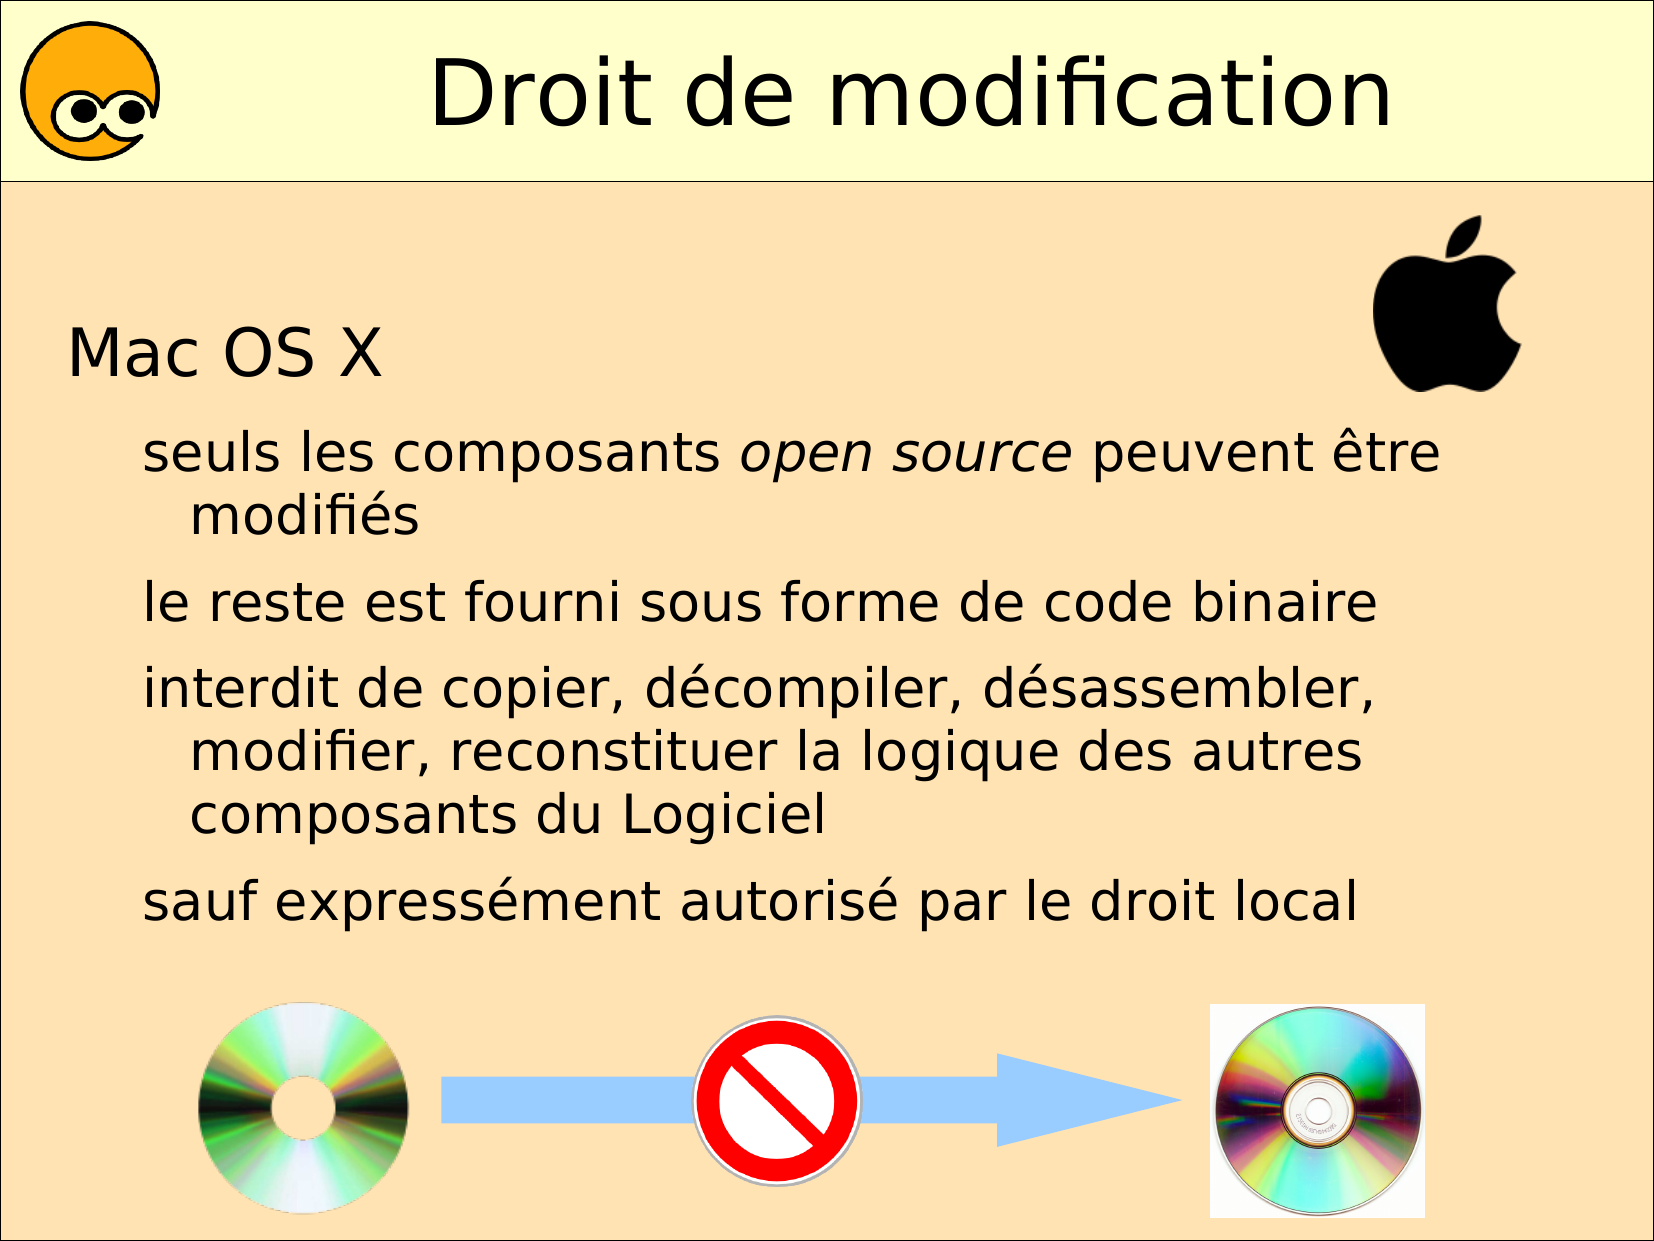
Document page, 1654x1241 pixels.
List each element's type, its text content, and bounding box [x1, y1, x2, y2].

list Mac OS X seuls les composants open source peuvent être modifiés le reste est fourni sous forme de code binaire interdit de copier, décompiler, désassembler, modifier, reconstituer la logique des autres composants du Logiciel sauf expressément autorisé par le droit local [48, 313, 1537, 1174]
title Droit de modification [203, 39, 1620, 147]
picture [197, 1001, 411, 1216]
picture [20, 21, 160, 161]
text_box [441, 1076, 691, 1124]
text_box [863, 1053, 1183, 1147]
picture [691, 1015, 863, 1187]
picture [1373, 214, 1522, 392]
picture [1210, 1004, 1425, 1218]
